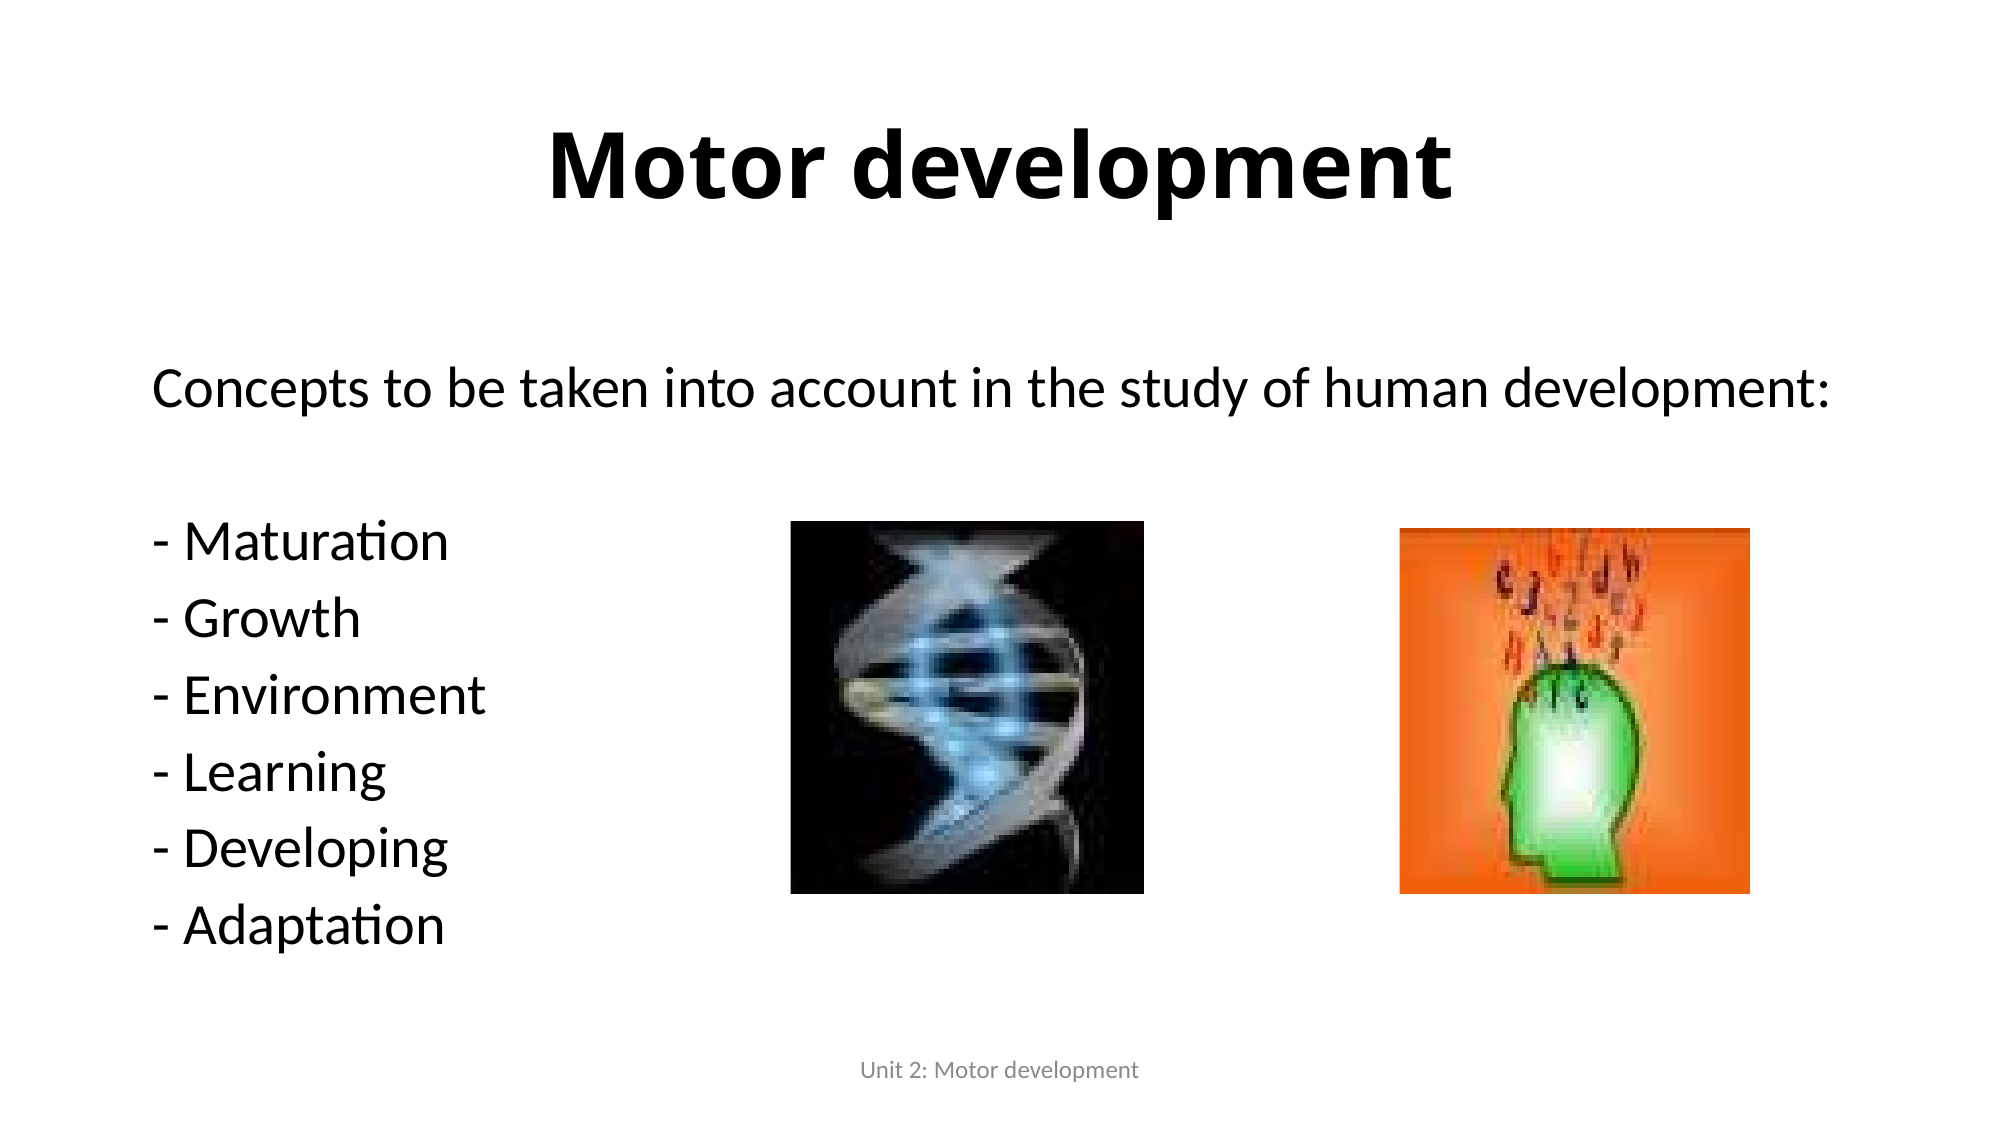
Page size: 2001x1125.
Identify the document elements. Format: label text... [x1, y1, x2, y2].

list Concepts to be taken into account in the study of human development: - Maturation - Growth - Environment - Learning - Developing - Adaptation [137, 299, 1863, 1014]
text_box [791, 522, 1144, 894]
text_box [1400, 528, 1750, 894]
text_box Unit 2: Motor development [662, 1042, 1338, 1103]
title Motor development [137, 59, 1863, 278]
